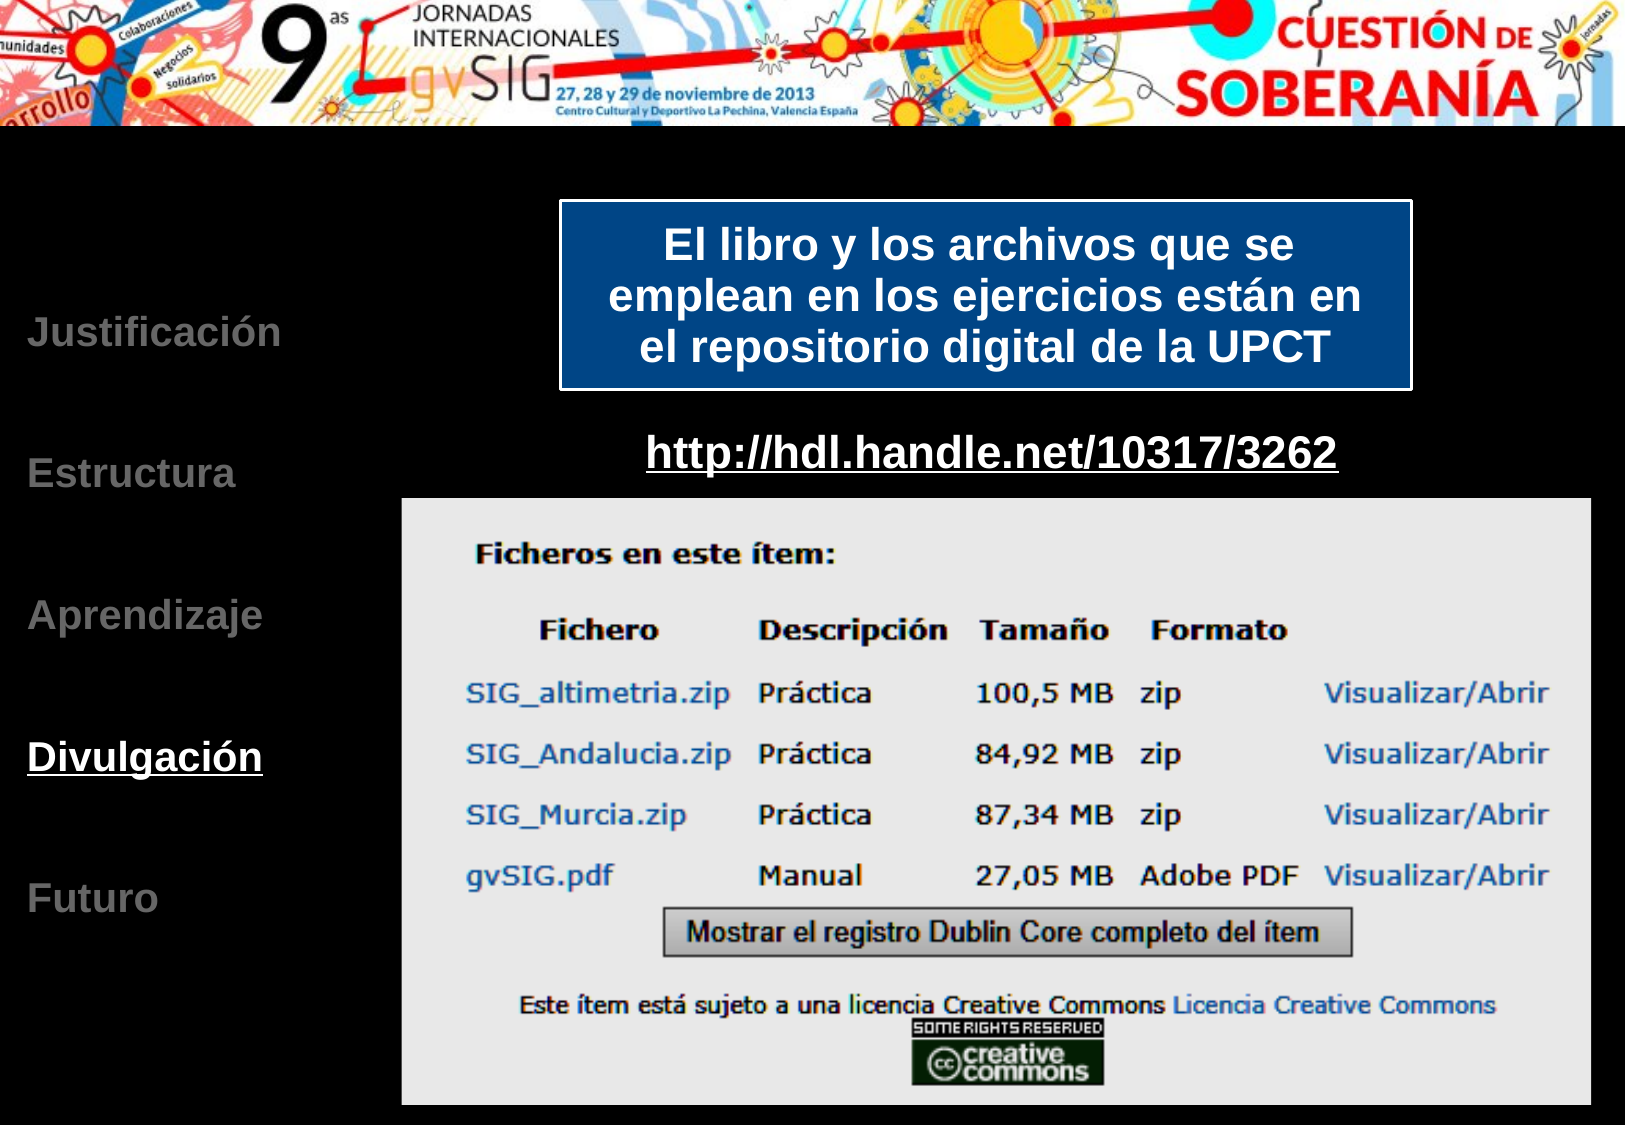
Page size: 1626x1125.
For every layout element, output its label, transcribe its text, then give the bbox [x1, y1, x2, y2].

text_box Justificación Estructura Aprendizaje Divulgación Futuro [11, 296, 319, 929]
picture [0, 0, 1626, 126]
text_box http://hdl.handle.net/10317/3262 [596, 419, 1388, 487]
text_box El libro y los archivos que se emplean en los ejercicios están en el repositorio digital de la UPCT [560, 200, 1412, 390]
picture [401, 498, 1592, 1105]
